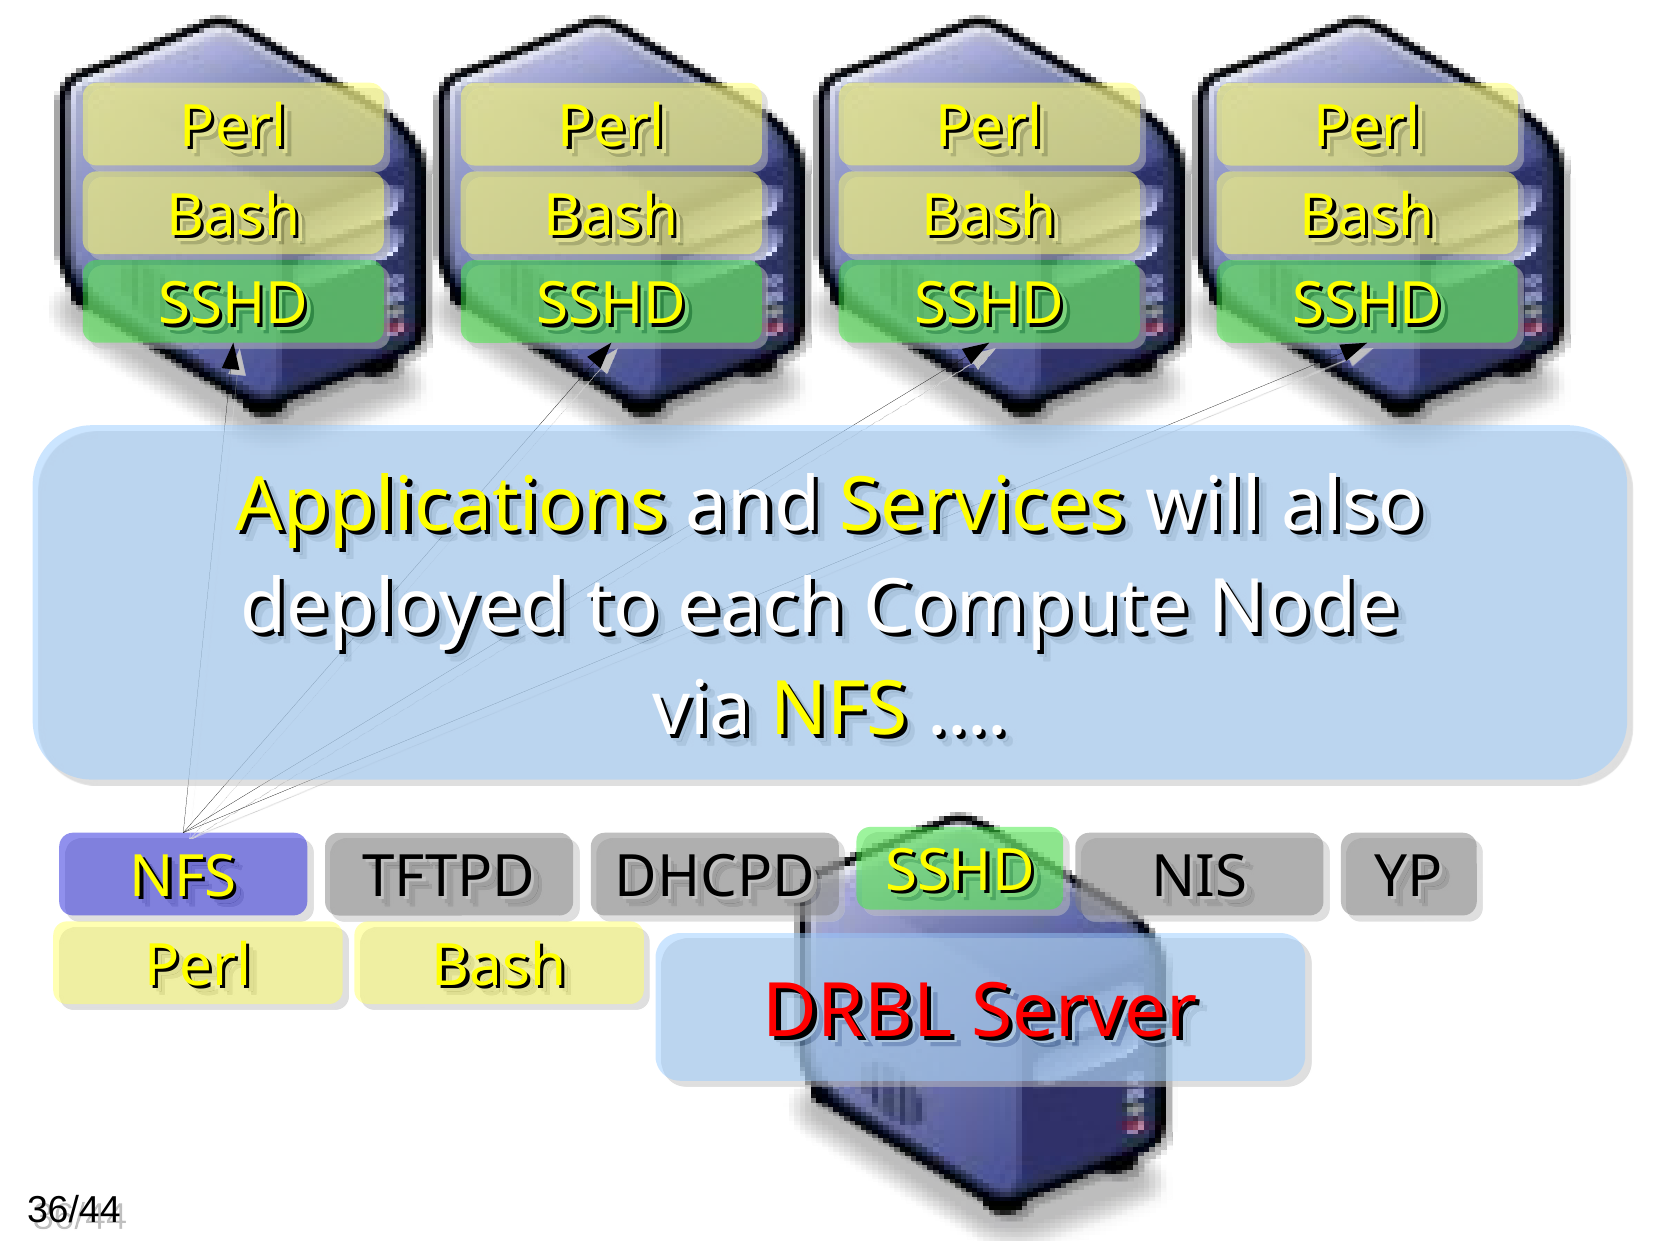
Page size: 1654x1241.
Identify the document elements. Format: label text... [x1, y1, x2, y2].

text_box <編號>/44 [0, 1181, 148, 1239]
text_box SSHD [838, 259, 1140, 343]
picture [1172, 354, 1344, 425]
text_box Bash [1216, 171, 1518, 255]
text_box Bash [838, 171, 1140, 255]
text_box SSHD [856, 826, 1064, 910]
text_box NFS [59, 832, 308, 916]
text_box SSHD [460, 260, 762, 343]
text_box Bash [354, 921, 644, 1005]
text_box DRBL Server [655, 933, 1306, 1081]
picture [27, 2, 1609, 502]
text_box Applications and Services will also deployed to each Compute Node via NFS .... [32, 425, 1628, 780]
text_box SSHD [1216, 260, 1518, 343]
text_box Perl [460, 82, 762, 166]
text_box SSHD [82, 259, 384, 343]
text_box TFTPD [325, 832, 574, 916]
picture [767, 799, 1211, 933]
text_box Perl [82, 82, 384, 166]
text_box DHCPD [590, 832, 839, 916]
text_box NIS [1075, 832, 1324, 916]
text_box Bash [82, 171, 384, 255]
text_box Bash [460, 171, 762, 255]
text_box Perl [1216, 82, 1518, 166]
text_box Perl [53, 921, 343, 1005]
text_box YP [1340, 832, 1477, 916]
picture [767, 1081, 1211, 1241]
picture [541, 364, 599, 425]
picture [226, 375, 237, 425]
picture [856, 358, 970, 425]
text_box Perl [838, 82, 1140, 166]
